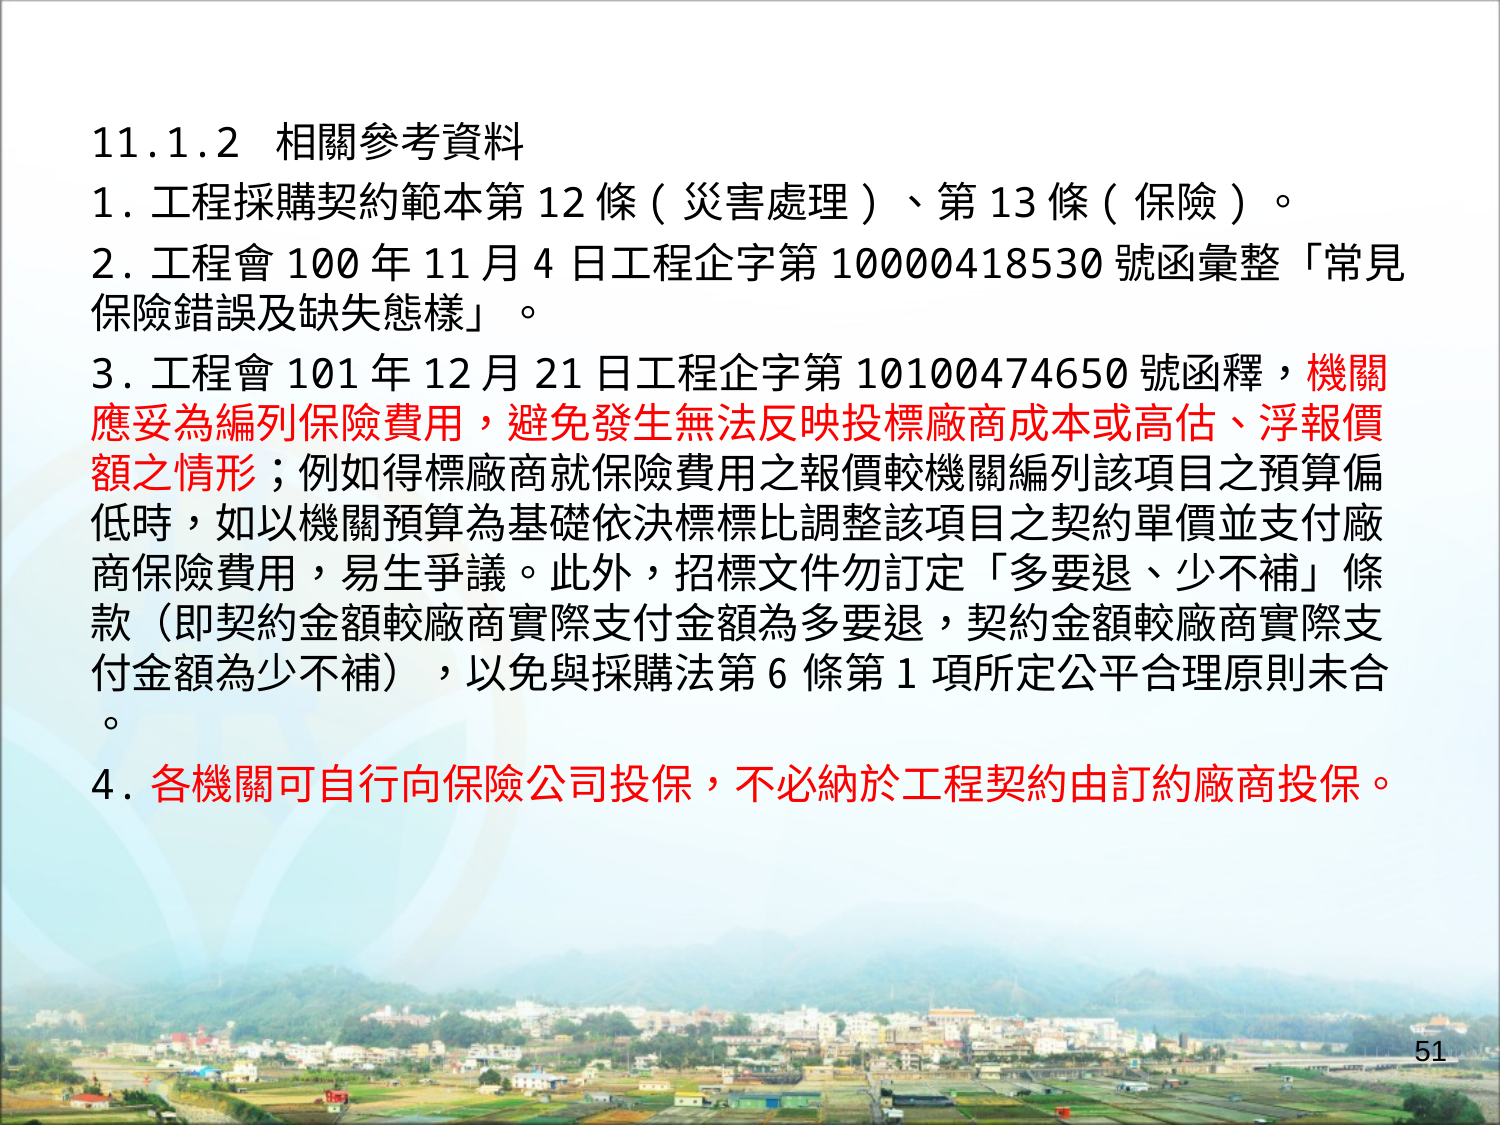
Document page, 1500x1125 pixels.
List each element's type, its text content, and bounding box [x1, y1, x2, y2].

list 11.1.2 相關參考資料 1.工程採購契約範本第12條(災害處理)、第13條(保險)。 2.工程會100年11月4日工程企字第10000418530號函彙整「常見保險錯誤及缺失態樣」。 3.工程會101年12月21日工程企字第10100474650號函釋，機關應妥為編列保險費用，避免發生無法反映投標廠商成本或高估、浮報價額之情形；例如得標廠商就保險費用之報價較機關編列該項目之預算偏低時，如以機關預算為基礎依決標標比調整該項目之契約單價並支付廠商保險費用，易生爭議。此外，招標文件勿訂定「多要退、少不補」條款（即契約金額較廠商實際支付金額為多要退，契約金額較廠商實際支付金額為少不補），以免與採購法第6條第1項所定公平合理原則未合。 4.各機關可自行向保險公司投保，不必納於工程契約由訂約廠商投保。 [75, 107, 1426, 841]
text_box <編號> [1111, 1024, 1462, 1103]
picture [0, 0, 1500, 1125]
